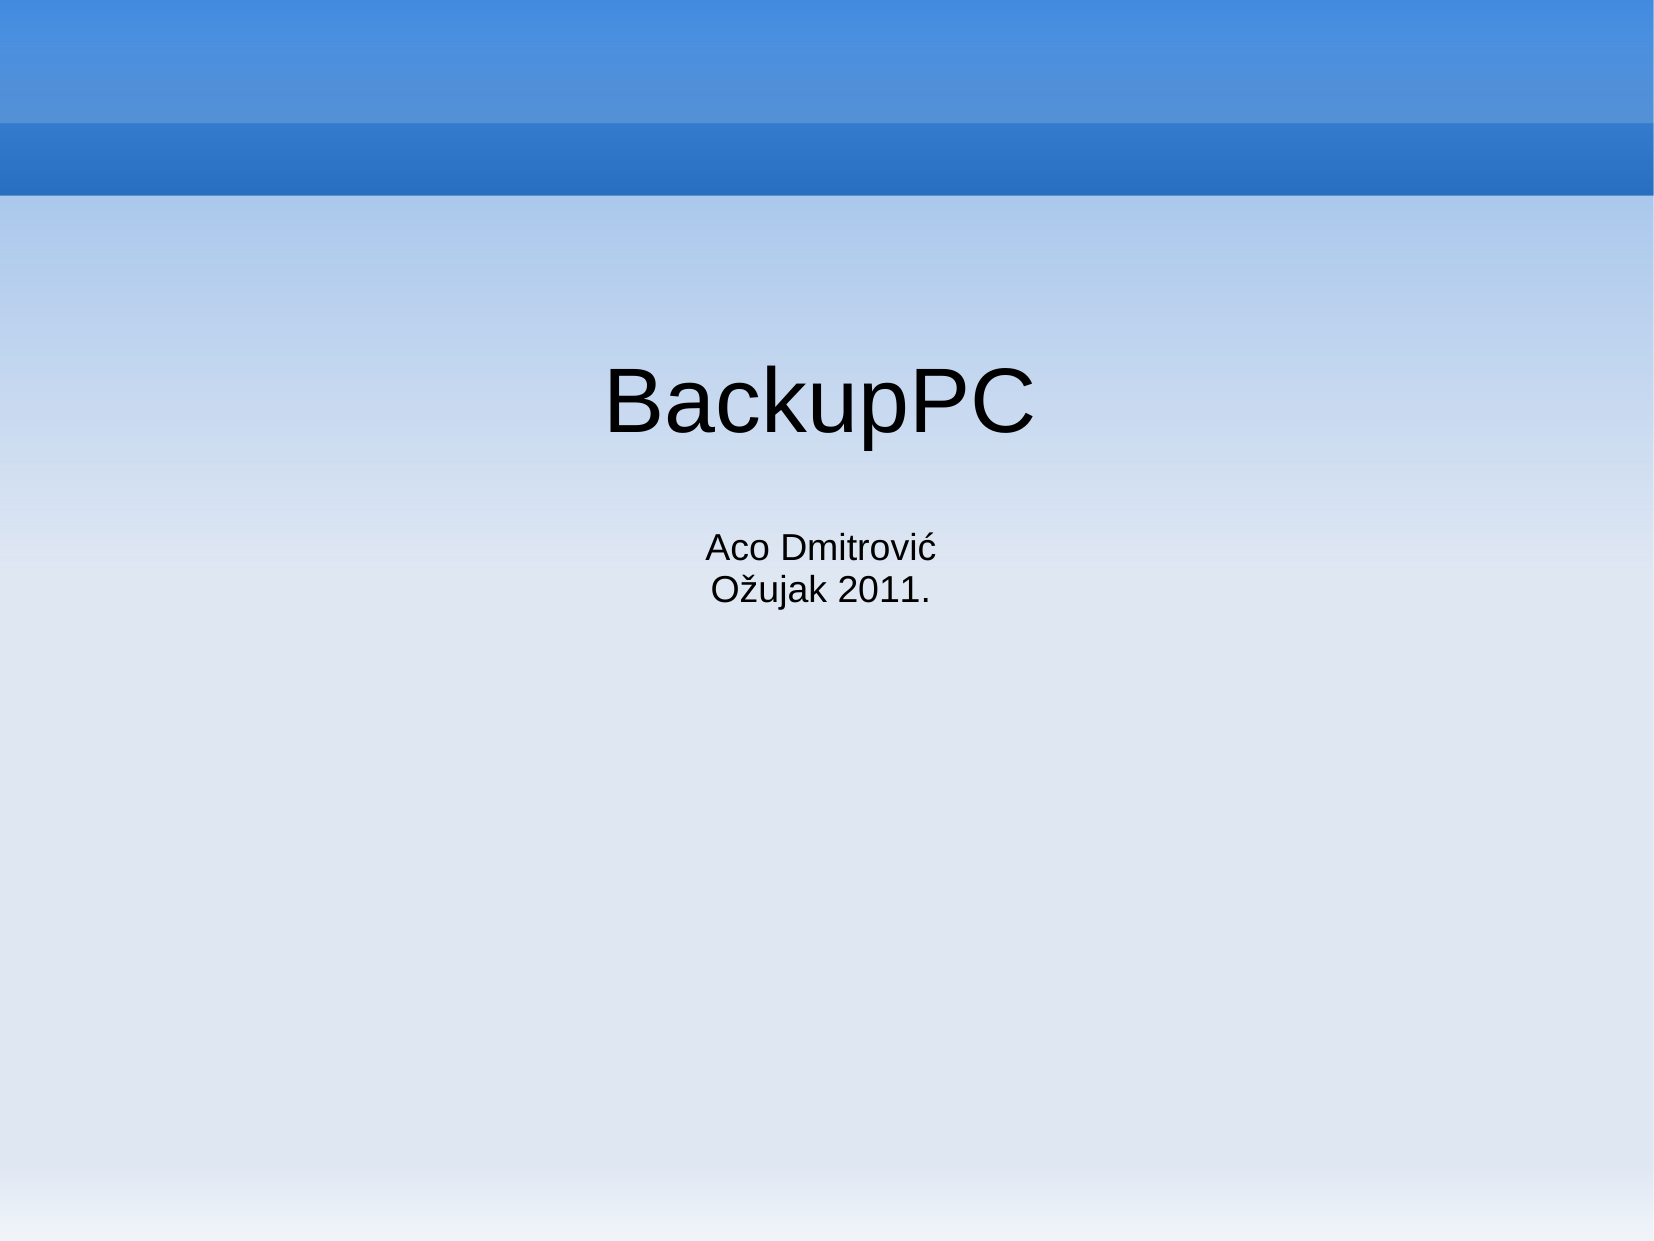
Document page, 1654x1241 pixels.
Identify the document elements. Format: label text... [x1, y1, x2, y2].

subtitle BackupPC Aco Dmitrović Ožujak 2011. [76, 26, 1565, 1082]
picture [0, 0, 1654, 1241]
